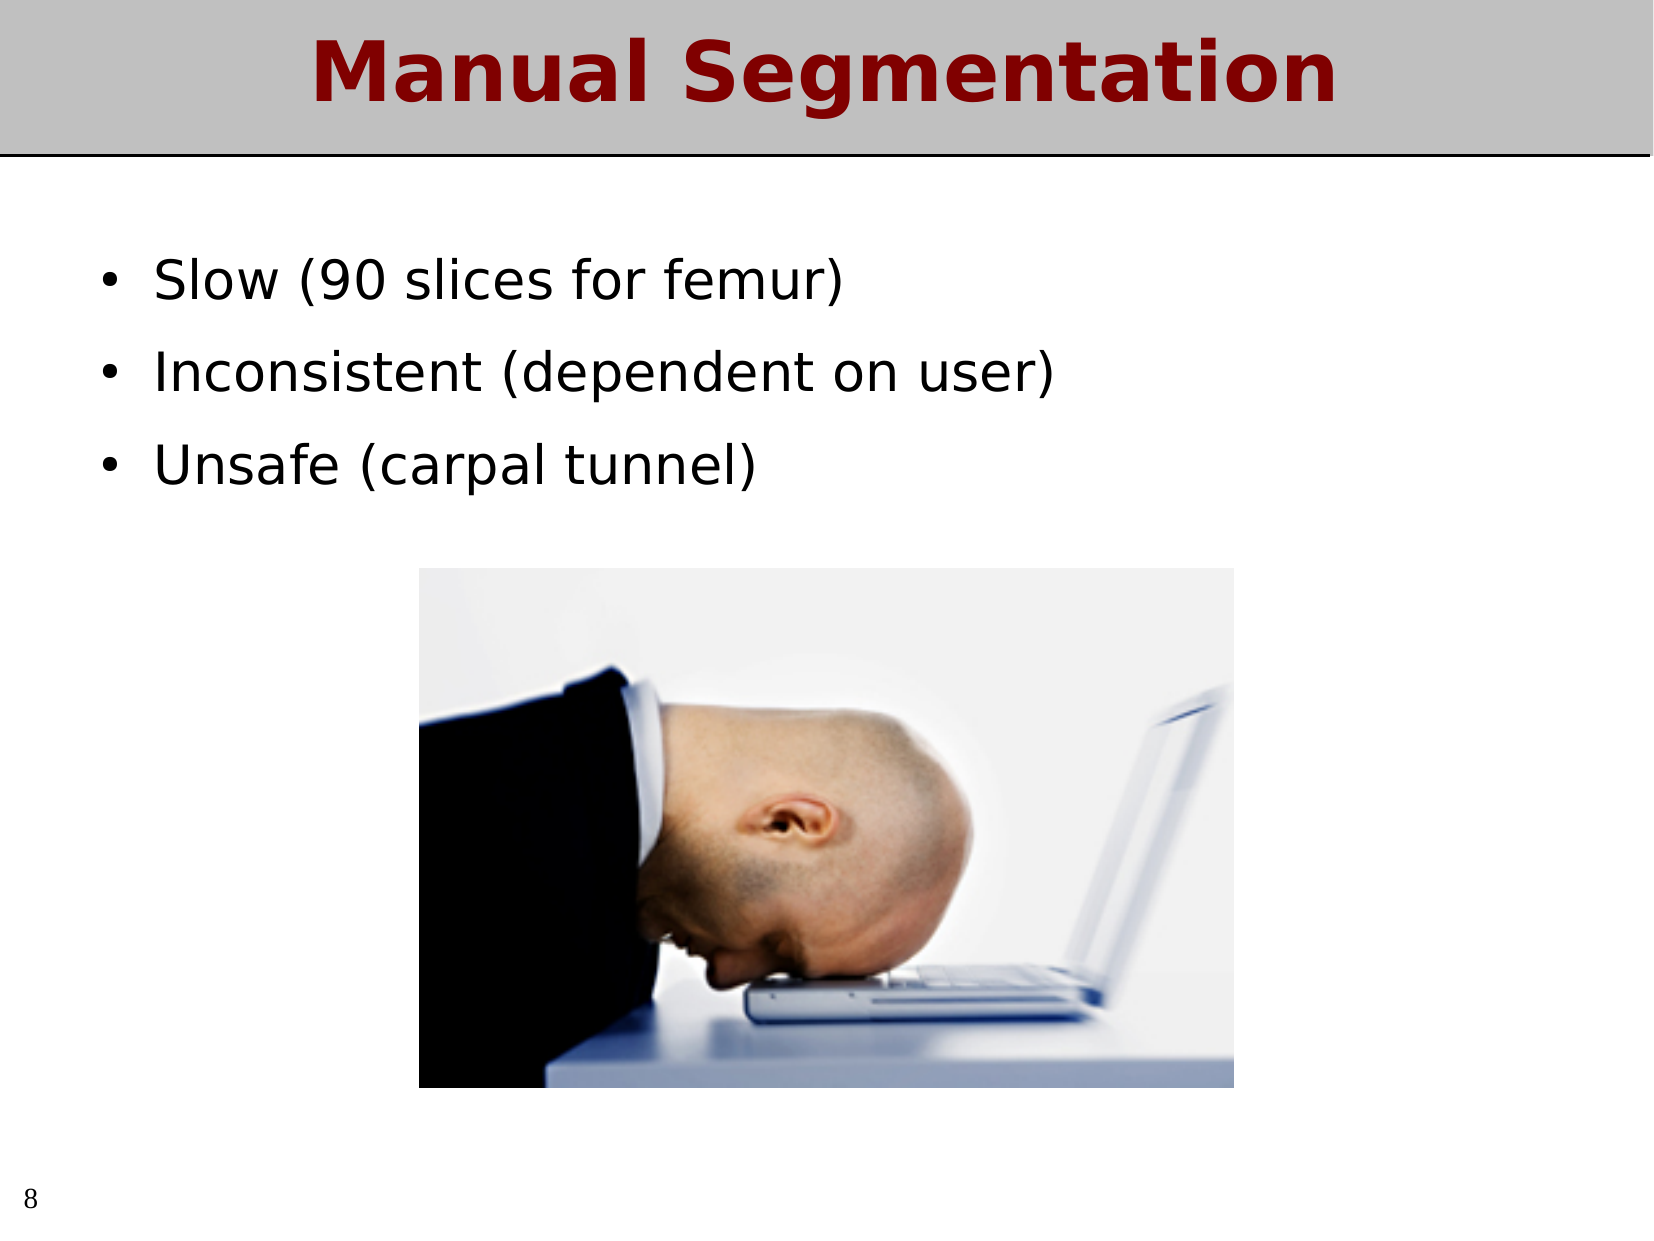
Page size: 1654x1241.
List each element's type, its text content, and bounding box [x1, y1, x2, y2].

text_box Manual Segmentation [0, 24, 1651, 132]
list Slow (90 slices for femur) Inconsistent (dependent on user) Unsafe (carpal tunnel) [82, 248, 1571, 969]
picture [419, 568, 1234, 1088]
text_box [0, 0, 1654, 156]
